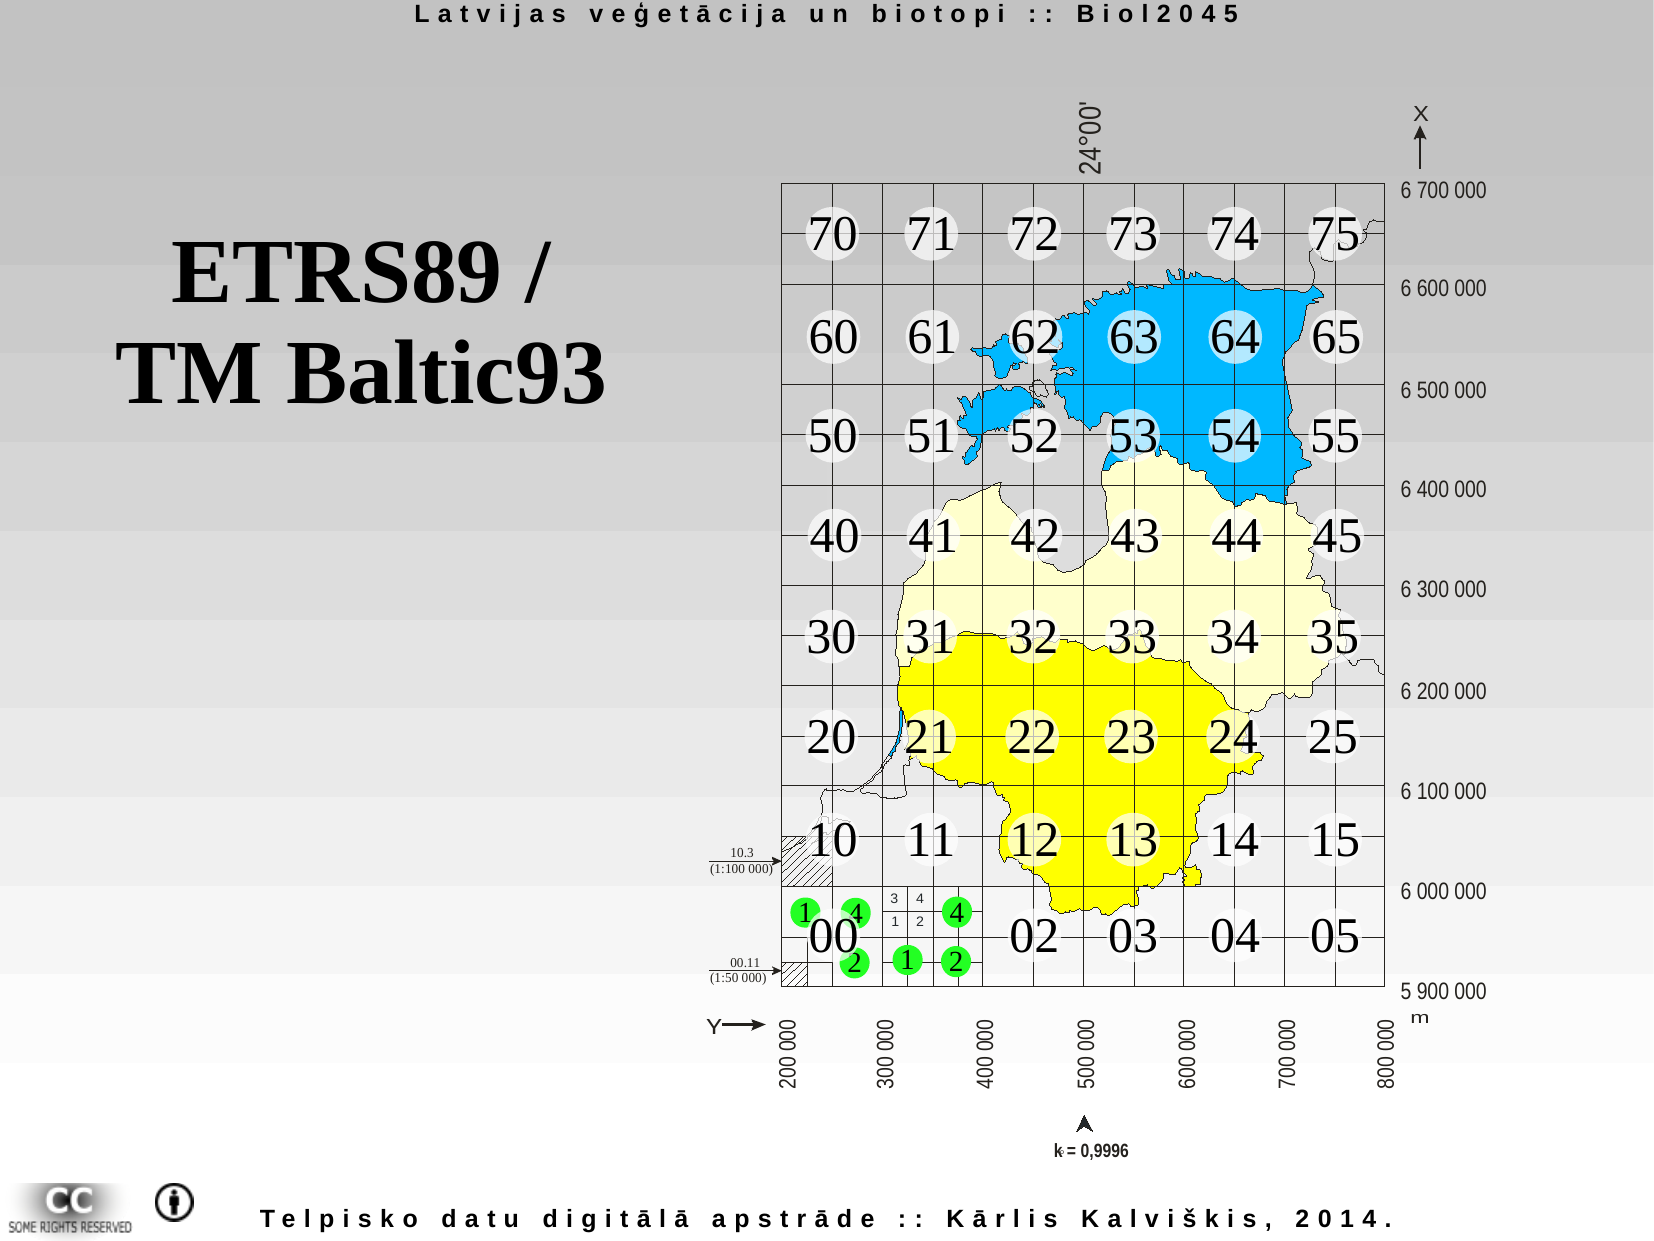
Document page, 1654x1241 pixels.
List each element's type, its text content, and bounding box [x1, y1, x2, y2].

text_box 42 [1008, 508, 1063, 562]
text_box [1285, 285, 1324, 354]
text_box 60 [806, 310, 861, 364]
text_box [1184, 737, 1234, 785]
text_box [1135, 686, 1183, 736]
text_box 25 [1311, 709, 1360, 764]
text_box [983, 385, 1033, 434]
text_box [1102, 486, 1134, 530]
text_box [1235, 752, 1264, 775]
text_box 73 [1106, 206, 1161, 261]
text_box [1184, 385, 1234, 434]
text_box 20 [804, 709, 859, 764]
text_box 54 [1214, 408, 1262, 463]
text_box [1135, 385, 1183, 434]
text_box [970, 347, 982, 357]
text_box 400 000 [970, 1003, 998, 1090]
text_box 13 [1106, 812, 1161, 867]
text_box [1050, 312, 1083, 384]
text_box [1285, 435, 1312, 485]
text_box [1019, 863, 1033, 874]
text_box 24 [1206, 709, 1260, 764]
text_box 700 000 [1272, 1003, 1300, 1090]
text_box 32 [1006, 609, 1061, 664]
text_box 4 [916, 891, 925, 907]
text_box [1235, 486, 1284, 535]
text_box [903, 561, 933, 585]
text_box 200 000 [773, 1003, 800, 1090]
text_box [1135, 435, 1183, 485]
text_box [1084, 586, 1134, 635]
text_box 6 300 000 [1400, 575, 1507, 603]
text_box [1084, 686, 1134, 736]
text_box k = 0,9996 [1053, 1139, 1156, 1161]
text_box Y [706, 1011, 722, 1041]
text_box 45 [1310, 508, 1365, 562]
text_box [1034, 586, 1083, 635]
text_box [983, 686, 1033, 736]
text_box [1084, 737, 1134, 785]
text_box [1076, 1115, 1093, 1132]
title ETRS89 / TM Baltic93 [0, 179, 724, 465]
text_box 2 [839, 947, 870, 979]
text_box [1135, 586, 1183, 635]
text_box 15 [1308, 812, 1363, 867]
text_box 30 [804, 622, 825, 651]
text_box [1135, 486, 1183, 535]
text_box 65 [1309, 310, 1364, 364]
text_box o [1060, 1147, 1065, 1156]
text_box 75 [1308, 206, 1363, 261]
text_box 600 000 [1172, 1003, 1200, 1090]
text_box X [1413, 98, 1429, 128]
text_box 55 [1308, 408, 1363, 463]
text_box [934, 686, 982, 736]
text_box [1285, 586, 1335, 635]
text_box 10 [805, 812, 860, 867]
text_box [772, 966, 782, 976]
text_box [1235, 686, 1284, 714]
text_box [1034, 737, 1083, 785]
text_box [1184, 435, 1234, 485]
text_box [1235, 435, 1284, 485]
text_box 61 [905, 310, 960, 364]
text_box [1413, 128, 1427, 169]
text_box [983, 333, 1023, 379]
text_box [1166, 268, 1183, 284]
text_box [998, 837, 1016, 863]
text_box [1184, 285, 1234, 384]
text_box 6 100 000 [1400, 777, 1507, 805]
text_box 5 900 000 [1400, 977, 1507, 1004]
text_box [1235, 385, 1284, 434]
text_box 62 [1008, 310, 1063, 364]
text_box 30 [809, 609, 859, 664]
text_box [934, 737, 982, 785]
text_box 34 [1207, 609, 1262, 664]
text_box 74 [1207, 206, 1262, 261]
text_box [1084, 636, 1134, 685]
text_box [983, 636, 1033, 685]
text_box 300 000 [871, 1003, 898, 1090]
text_box 33 [1105, 609, 1159, 664]
text_box 00.11 [730, 955, 761, 970]
text_box [1135, 737, 1183, 785]
text_box [1135, 887, 1139, 906]
text_box 05 [1308, 908, 1363, 963]
text_box [1184, 636, 1234, 685]
text_box 6 000 000 [1400, 877, 1507, 905]
text_box [934, 636, 982, 685]
text_box 800 000 [1371, 1003, 1399, 1090]
text_box 43 [1108, 508, 1163, 562]
text_box 40 [807, 508, 862, 562]
text_box [895, 636, 933, 685]
text_box [983, 536, 1033, 585]
text_box [1235, 586, 1284, 635]
text_box 50 [805, 408, 860, 463]
text_box [895, 586, 933, 635]
text_box [1054, 385, 1083, 423]
text_box [1034, 636, 1083, 685]
text_box 14 [1207, 812, 1262, 867]
text_box 51 [904, 408, 959, 463]
text_box [1135, 786, 1183, 836]
text_box [962, 435, 982, 465]
text_box 1 [891, 914, 900, 930]
text_box [1184, 486, 1234, 535]
text_box [772, 856, 782, 866]
text_box [983, 586, 1033, 635]
text_box [1135, 837, 1183, 886]
text_box [1184, 686, 1234, 736]
text_box [1285, 686, 1313, 699]
text_box 04 [1208, 908, 1263, 963]
text_box 6 400 000 [1400, 475, 1507, 503]
text_box 500 000 [1071, 1003, 1099, 1090]
text_box [1084, 385, 1134, 431]
text_box 31 [903, 609, 957, 664]
text_box 2 [940, 946, 972, 978]
text_box [957, 392, 982, 434]
text_box [942, 490, 982, 535]
text_box 21 [907, 709, 956, 764]
text_box 6 200 000 [1400, 677, 1507, 705]
text_box 53 [1106, 408, 1161, 463]
text_box [1285, 636, 1329, 685]
text_box 6 700 000 [1400, 176, 1507, 203]
text_box [1034, 837, 1083, 886]
text_box [1135, 285, 1183, 384]
text_box 12 [1007, 812, 1062, 867]
text_box (1:100 000) [709, 861, 773, 877]
text_box [1184, 586, 1234, 635]
text_box [934, 586, 982, 635]
text_box [1101, 450, 1134, 485]
text_box [993, 786, 1033, 836]
text_box 64 [1208, 310, 1263, 364]
text_box 41 [906, 508, 961, 562]
text_box [1184, 837, 1202, 886]
text_box 21 [902, 722, 921, 750]
text_box 35 [1307, 609, 1361, 664]
text_box [1084, 837, 1134, 886]
text_box 23 [1104, 709, 1158, 764]
picture [0, 0, 1654, 1241]
text_box [1084, 786, 1134, 836]
text_box [1084, 285, 1134, 384]
text_box [1034, 686, 1083, 736]
text_box 63 [1107, 310, 1162, 364]
text_box [1184, 536, 1234, 585]
text_box 25 [1306, 722, 1324, 749]
text_box [1184, 786, 1227, 836]
text_box 11 [904, 812, 959, 867]
text_box [1135, 536, 1183, 585]
text_box 3 [890, 891, 899, 907]
text_box [919, 762, 933, 770]
text_box 44 [1209, 508, 1264, 562]
text_box [1285, 486, 1313, 535]
text_box [1235, 636, 1284, 685]
text_box 00 [806, 908, 861, 963]
text_box [1235, 285, 1284, 384]
text_box 71 [904, 206, 959, 261]
text_box [983, 737, 1033, 785]
text_box 2 [916, 914, 925, 930]
text_box [1084, 540, 1134, 585]
text_box 6 500 000 [1400, 375, 1507, 403]
text_box [1084, 887, 1134, 916]
text_box 6 600 000 [1400, 273, 1507, 301]
text_box (1:50 000) [709, 970, 767, 986]
text_box 1 [790, 897, 821, 928]
text_box [722, 1019, 766, 1031]
text_box [983, 486, 1017, 535]
text_box 52 [1007, 408, 1062, 463]
text_box [888, 686, 933, 757]
text_box [1184, 270, 1234, 284]
text_box 02 [1007, 908, 1062, 963]
text_box 70 [805, 206, 860, 261]
text_box 24°00' [1071, 85, 1107, 176]
text_box 54 [1208, 420, 1228, 450]
text_box [1135, 636, 1183, 685]
text_box [934, 536, 982, 585]
text_box 4 [941, 896, 973, 928]
text_box 72 [1007, 206, 1062, 261]
text_box 4 [841, 897, 871, 929]
text_box [1034, 786, 1083, 836]
text_box [1285, 536, 1325, 585]
text_box [1049, 887, 1083, 914]
text_box [1034, 561, 1083, 585]
text_box 22 [1005, 709, 1060, 764]
text_box [1034, 397, 1045, 408]
text_box [1235, 536, 1284, 585]
text_box 10.3 [730, 845, 754, 861]
text_box 03 [1106, 908, 1161, 963]
text_box m [1410, 1007, 1430, 1027]
text_box 1 [892, 944, 923, 976]
text_box [1285, 385, 1294, 434]
